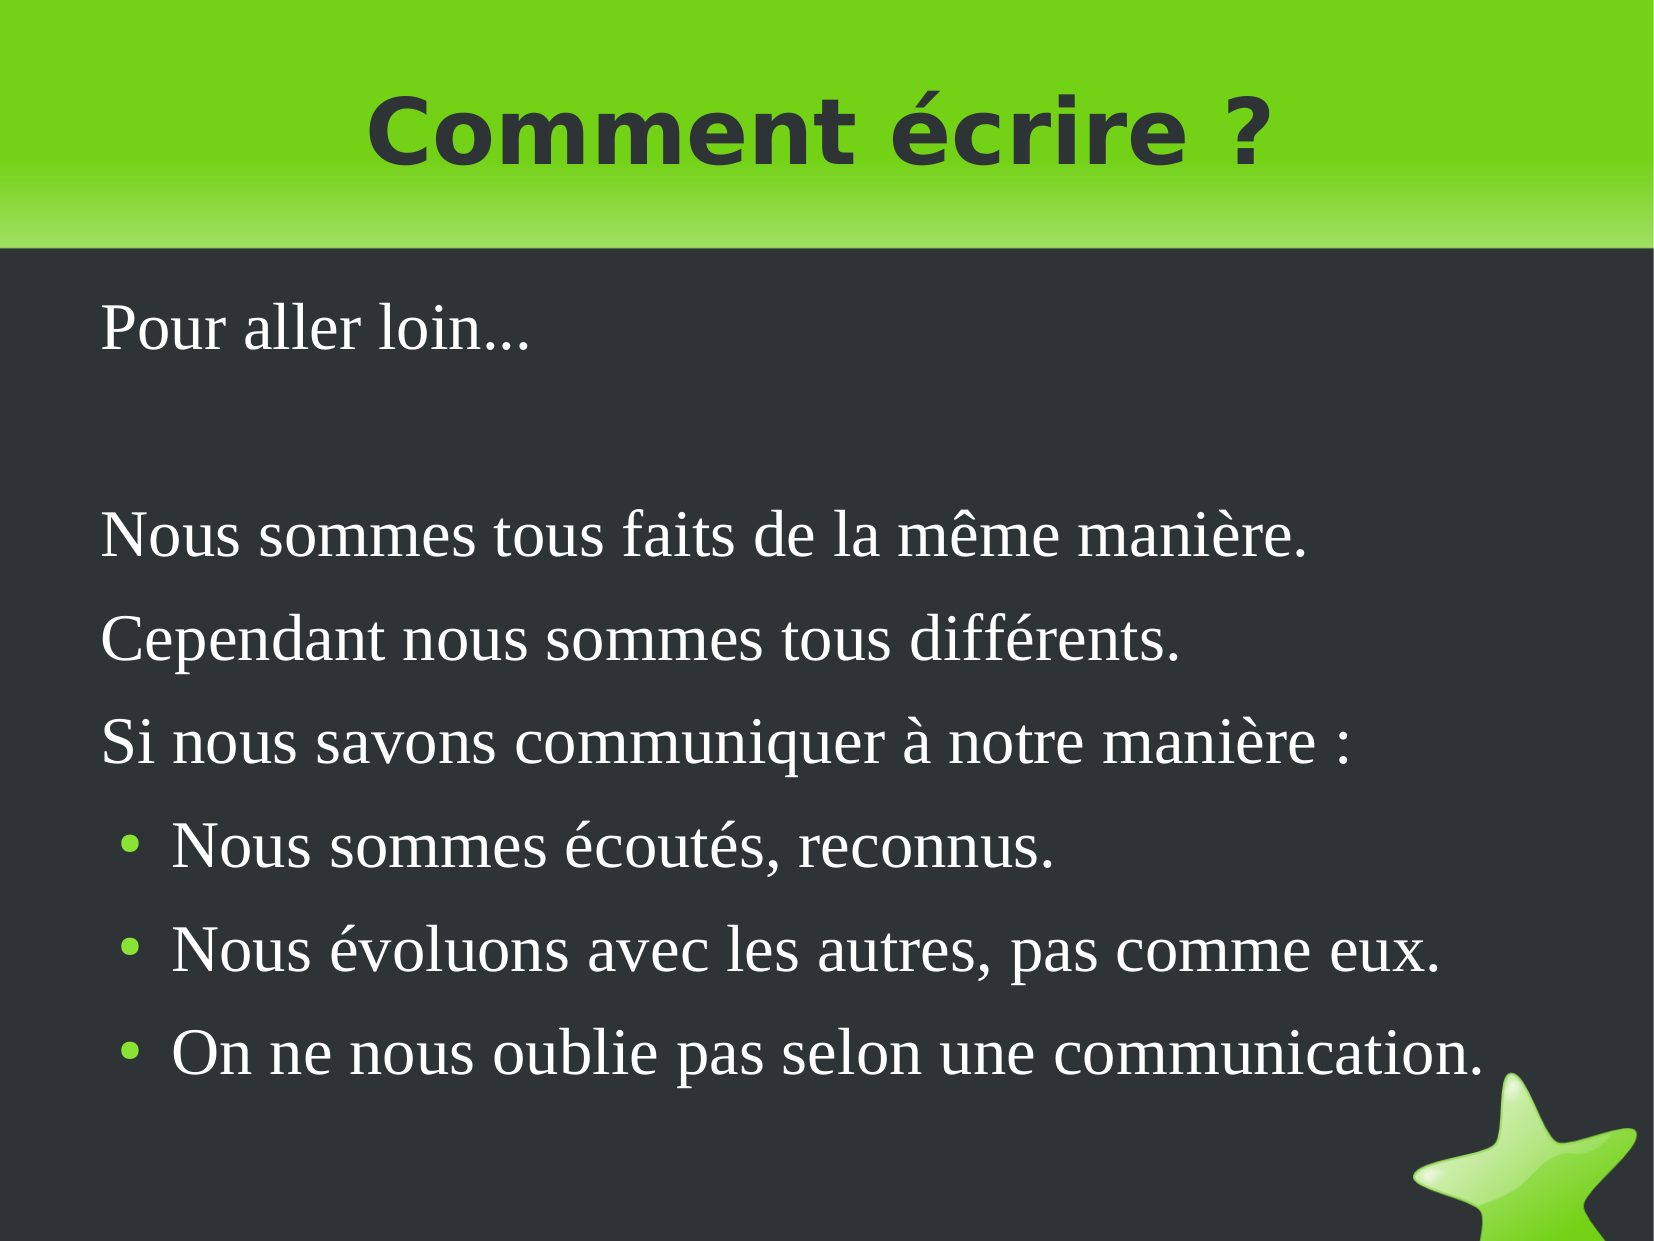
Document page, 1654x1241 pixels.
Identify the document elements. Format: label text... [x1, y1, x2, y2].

title Comment écrire ? [76, 36, 1565, 229]
picture [0, 0, 1654, 1241]
list Pour aller loin... Nous sommes tous faits de la même manière. Cependant nous sommes tous différents. Si nous savons communiquer à notre manière : Nous sommes écoutés, reconnus. Nous évoluons avec les autres, pas comme eux. On ne nous oublie pas selon une communication. [82, 290, 1571, 1144]
